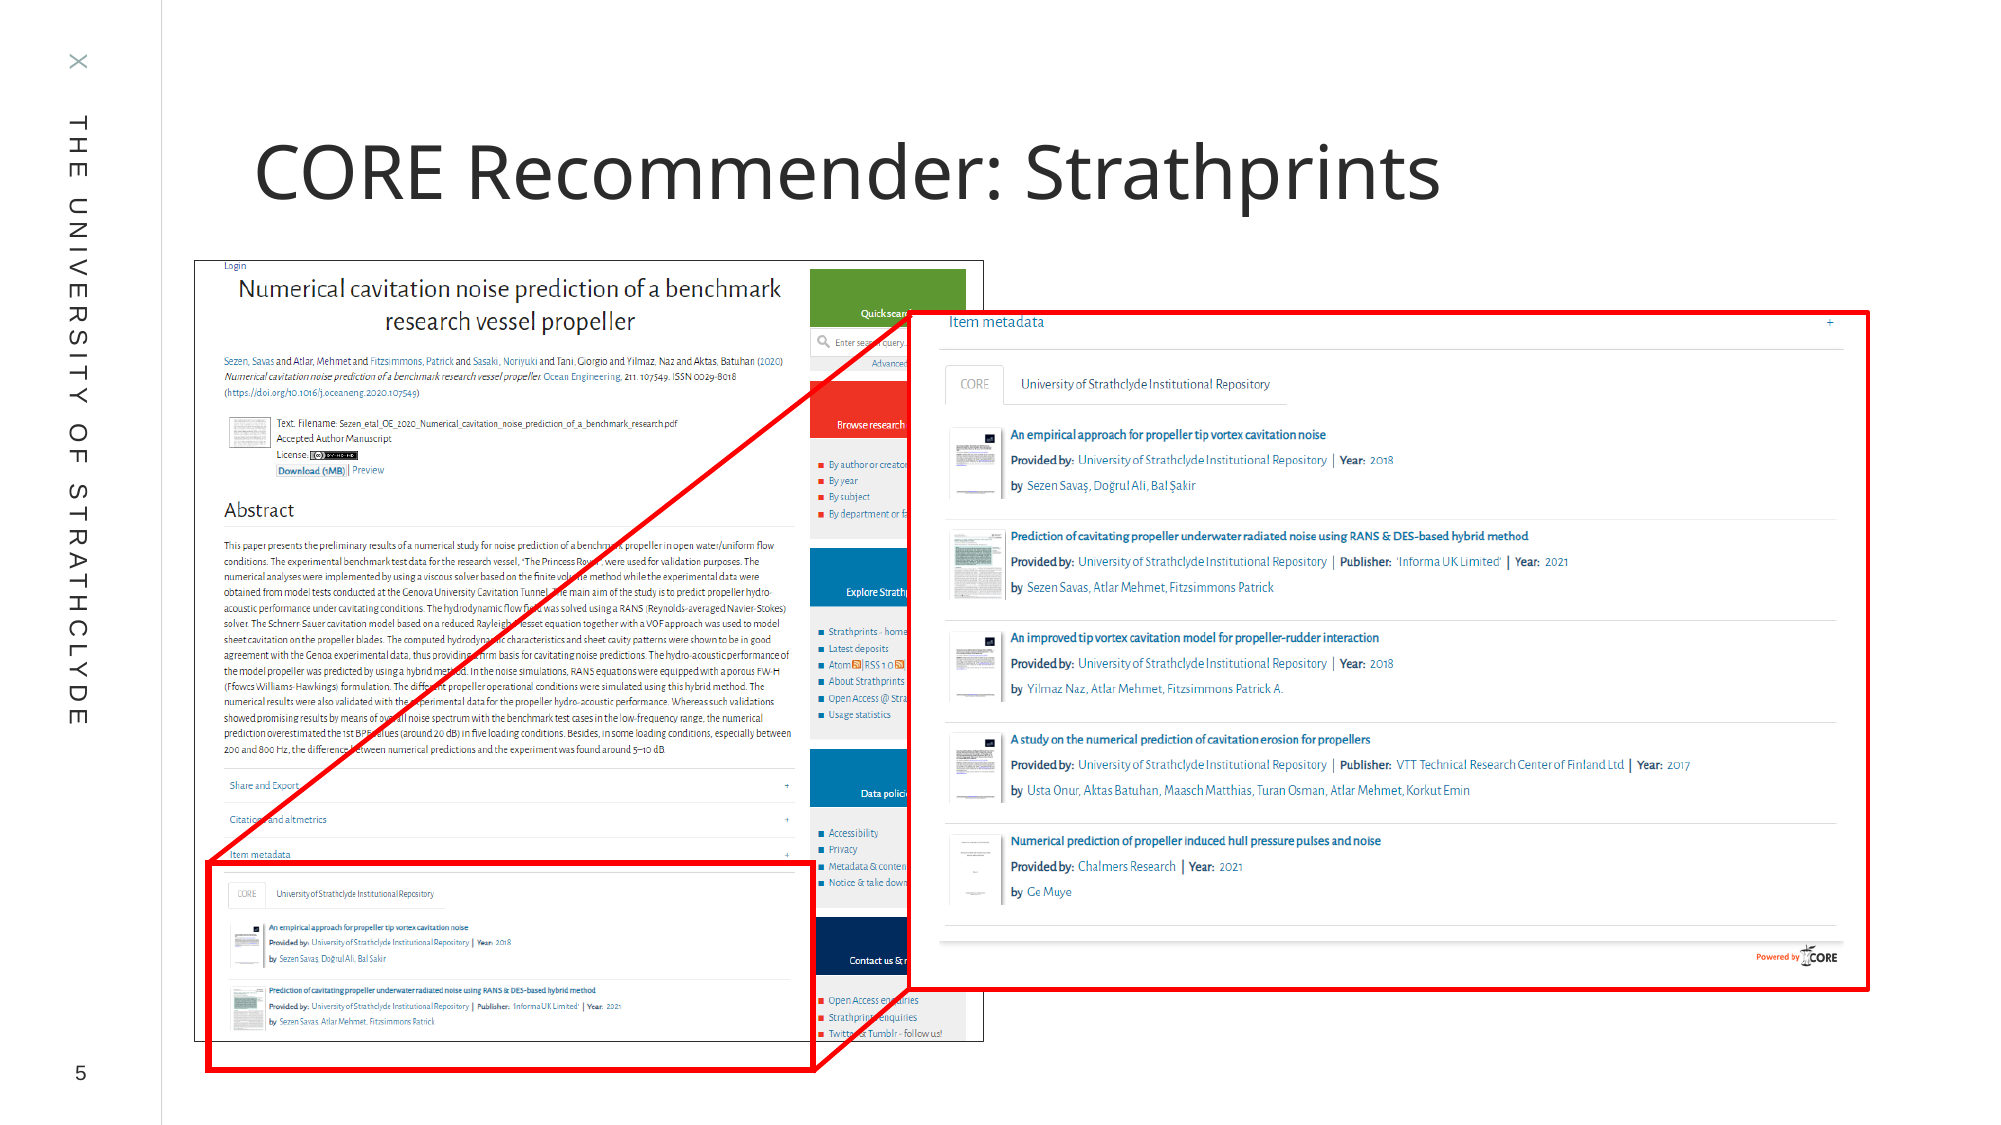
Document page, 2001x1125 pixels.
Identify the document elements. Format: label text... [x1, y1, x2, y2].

text_box 5 [38, 1052, 123, 1091]
picture [853, 992, 984, 1042]
picture [212, 866, 810, 1042]
picture [911, 314, 1866, 987]
title CORE Recommender: Strathprints [253, 110, 1907, 233]
picture [218, 323, 907, 1042]
picture [194, 260, 984, 1042]
